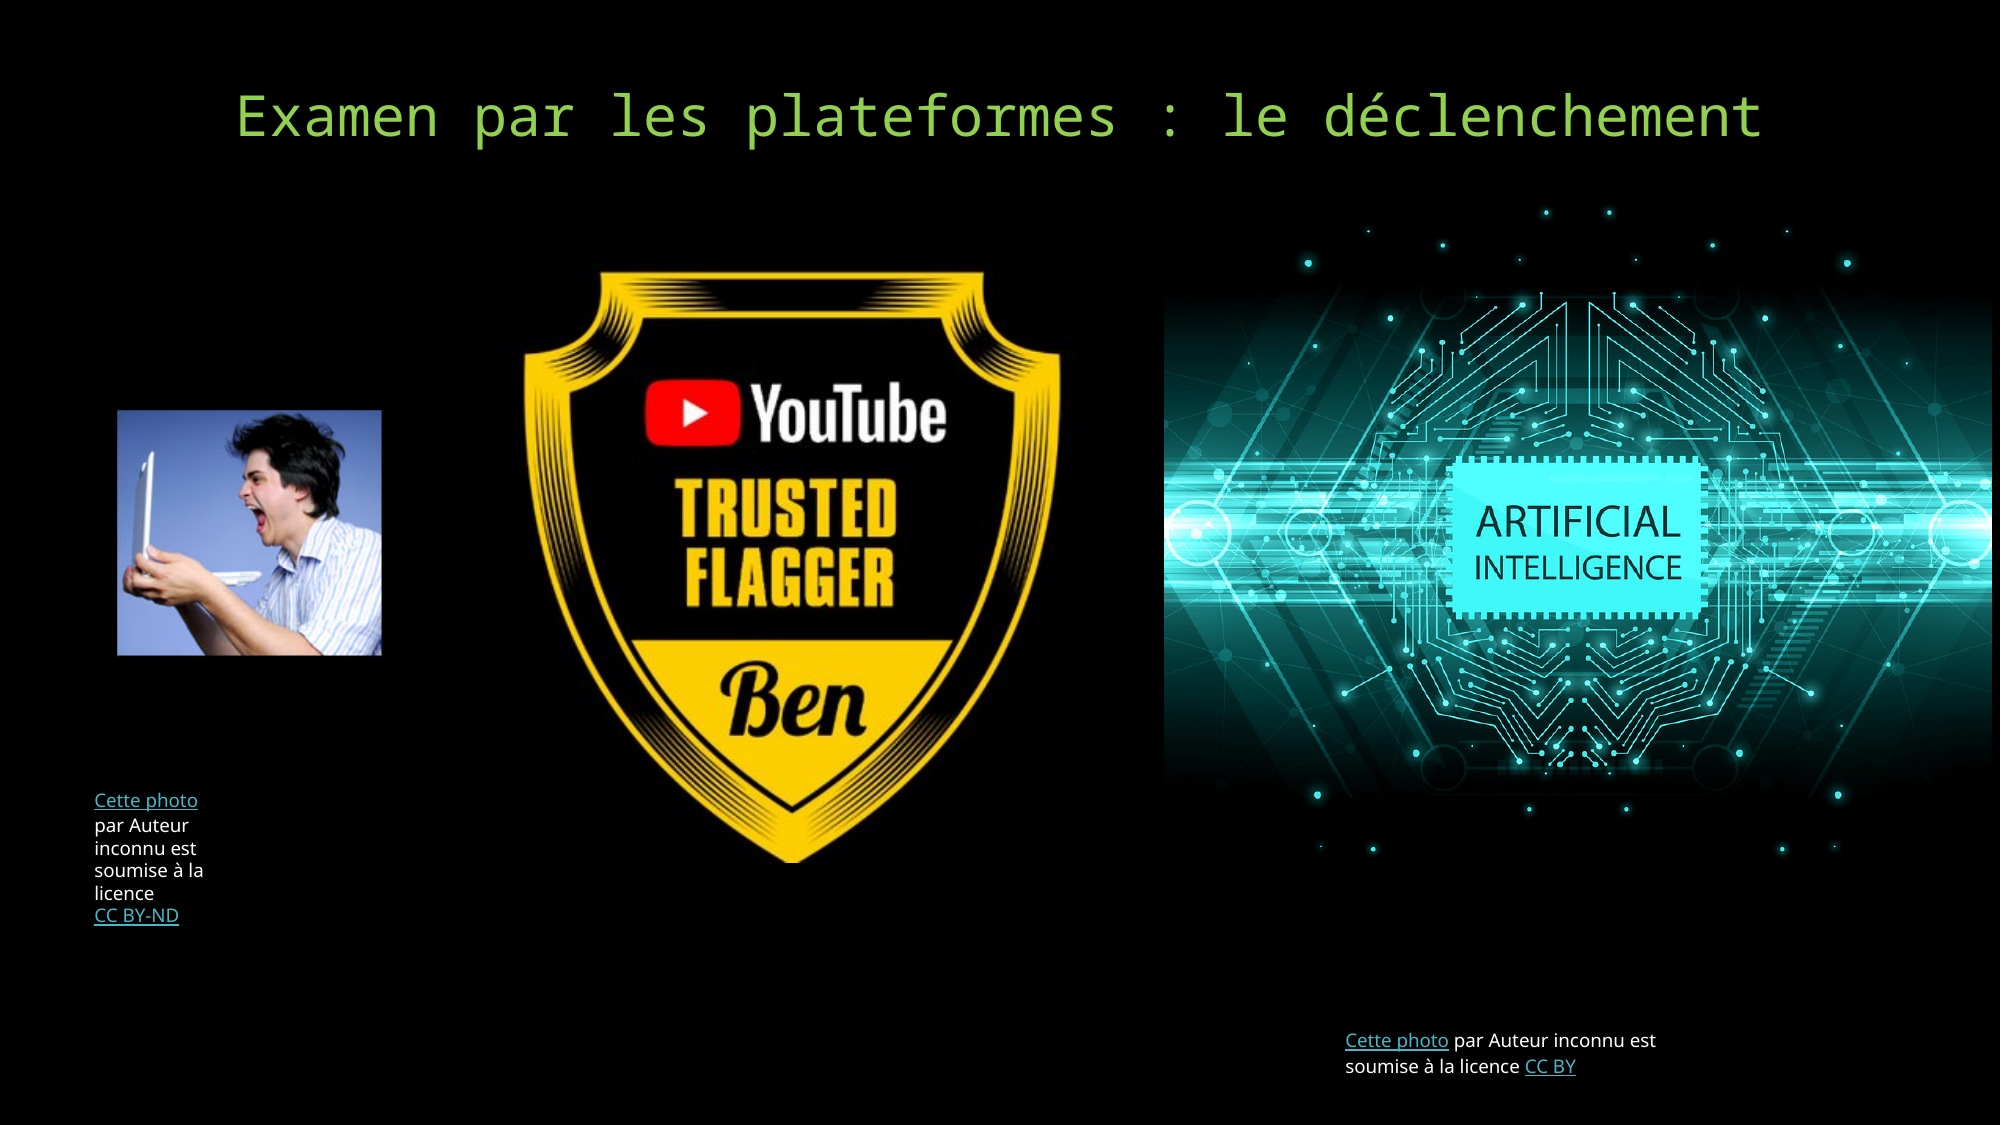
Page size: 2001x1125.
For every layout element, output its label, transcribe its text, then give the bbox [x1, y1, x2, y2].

picture [1164, 201, 1992, 864]
picture [116, 409, 383, 657]
picture [480, 236, 1108, 863]
title Examen par les plateformes : le déclenchement [220, 42, 1904, 157]
text_box Cette photo par Auteur inconnu est soumise à la licence CC BY-ND [79, 781, 243, 938]
text_box Cette photo par Auteur inconnu est soumise à la licence CC BY [1330, 1021, 1692, 1088]
